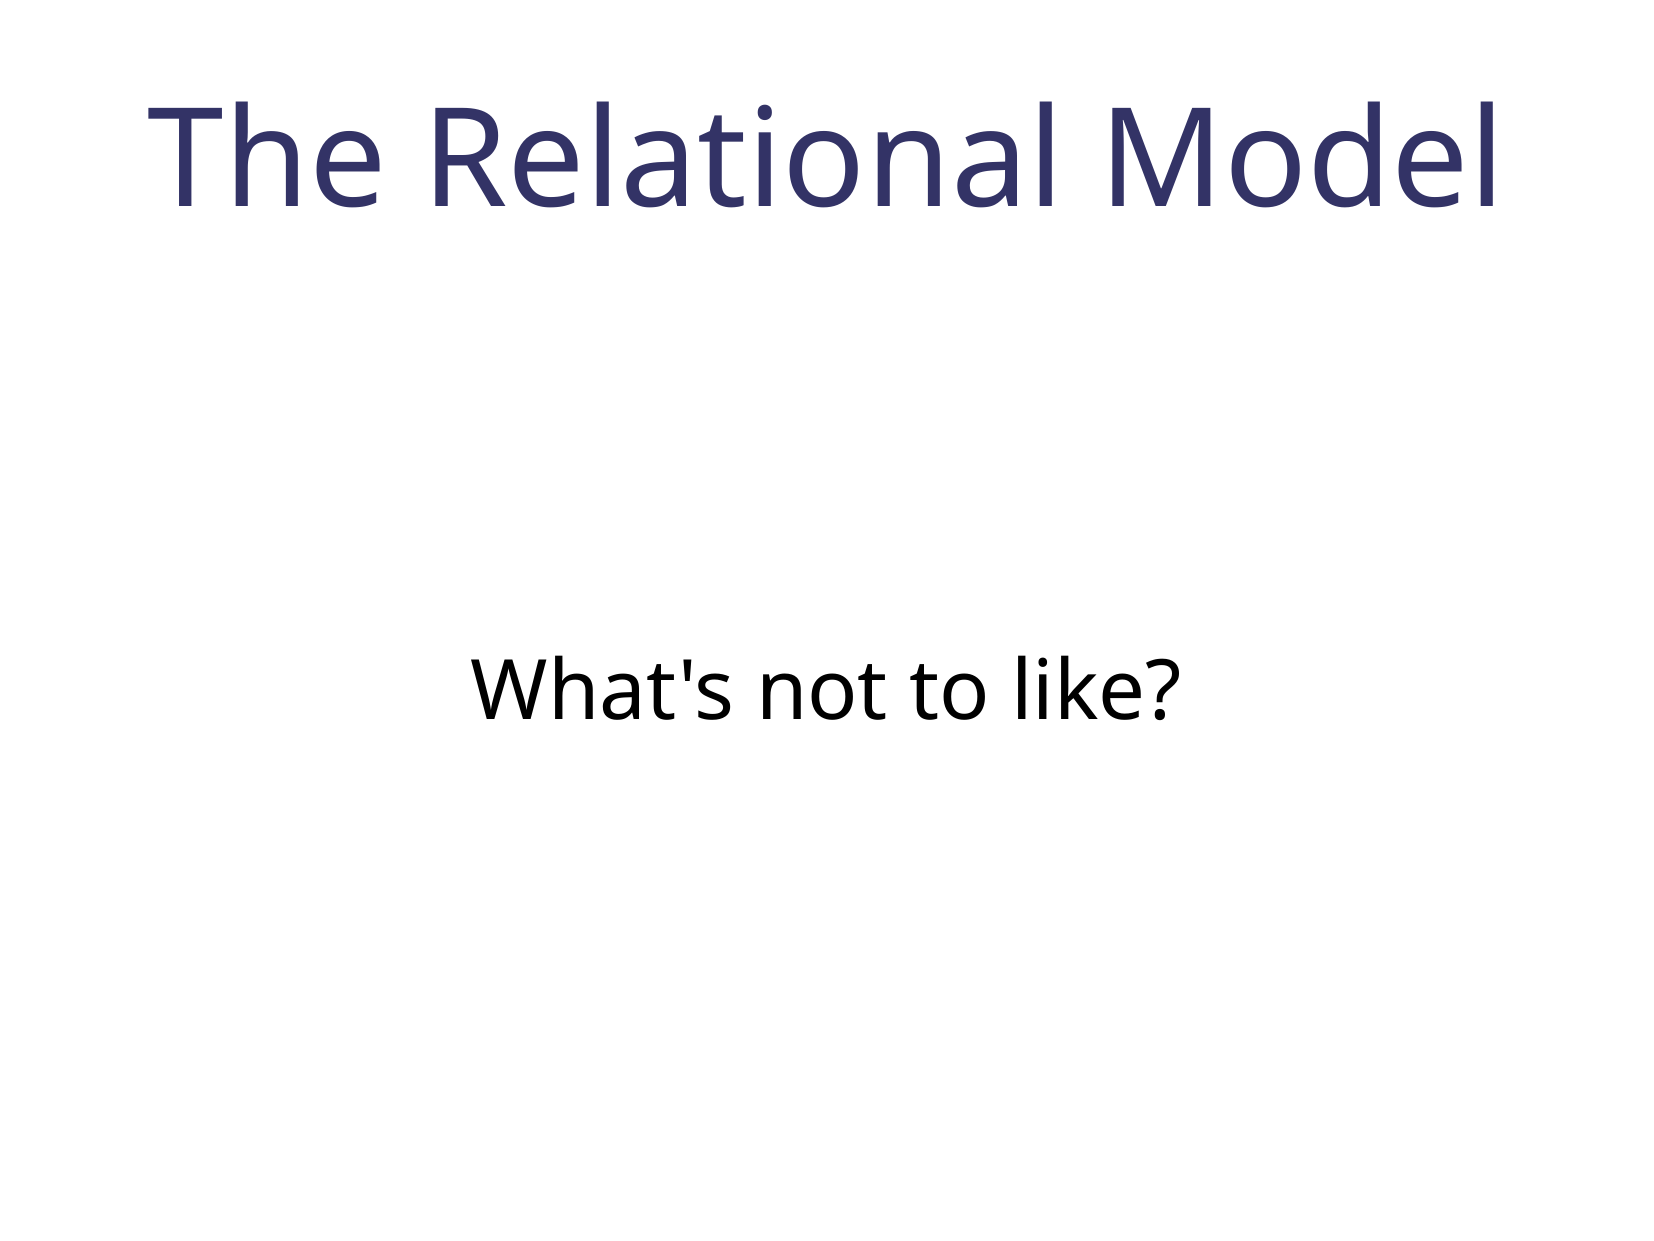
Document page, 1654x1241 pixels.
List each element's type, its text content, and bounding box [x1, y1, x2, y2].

title The Relational Model [82, 56, 1571, 250]
subtitle What's not to like? [82, 290, 1571, 1094]
